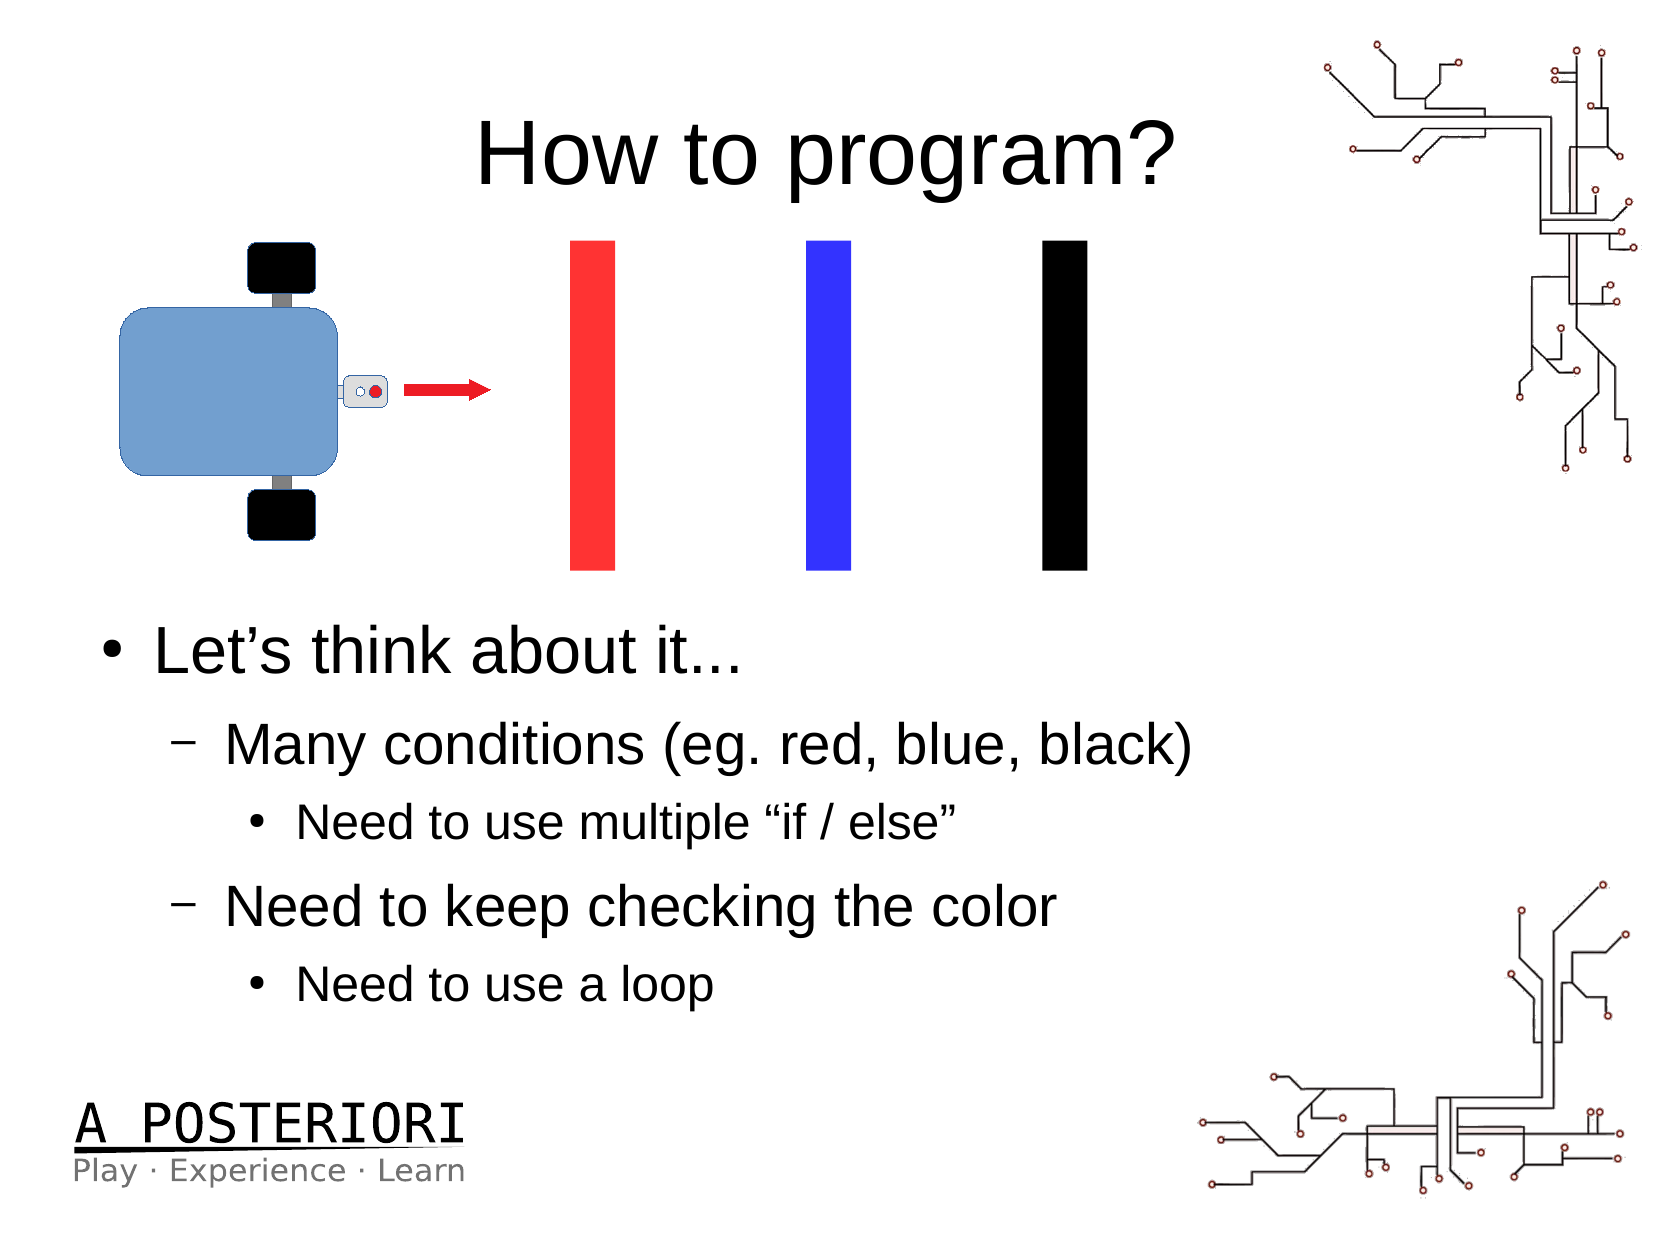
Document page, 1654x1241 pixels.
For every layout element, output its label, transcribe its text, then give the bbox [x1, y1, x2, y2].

text_box [404, 379, 491, 401]
text_box [570, 240, 616, 571]
list Let’s think about it... Many conditions (eg. red, blue, black) Need to use multiple “if / else” Need to keep checking the color Need to use a loop [82, 613, 1571, 1119]
title How to program? [82, 49, 1571, 257]
text_box [119, 242, 388, 541]
picture [1177, 863, 1635, 1200]
text_box [1042, 240, 1088, 571]
text_box [806, 240, 852, 571]
picture [1305, 35, 1643, 495]
